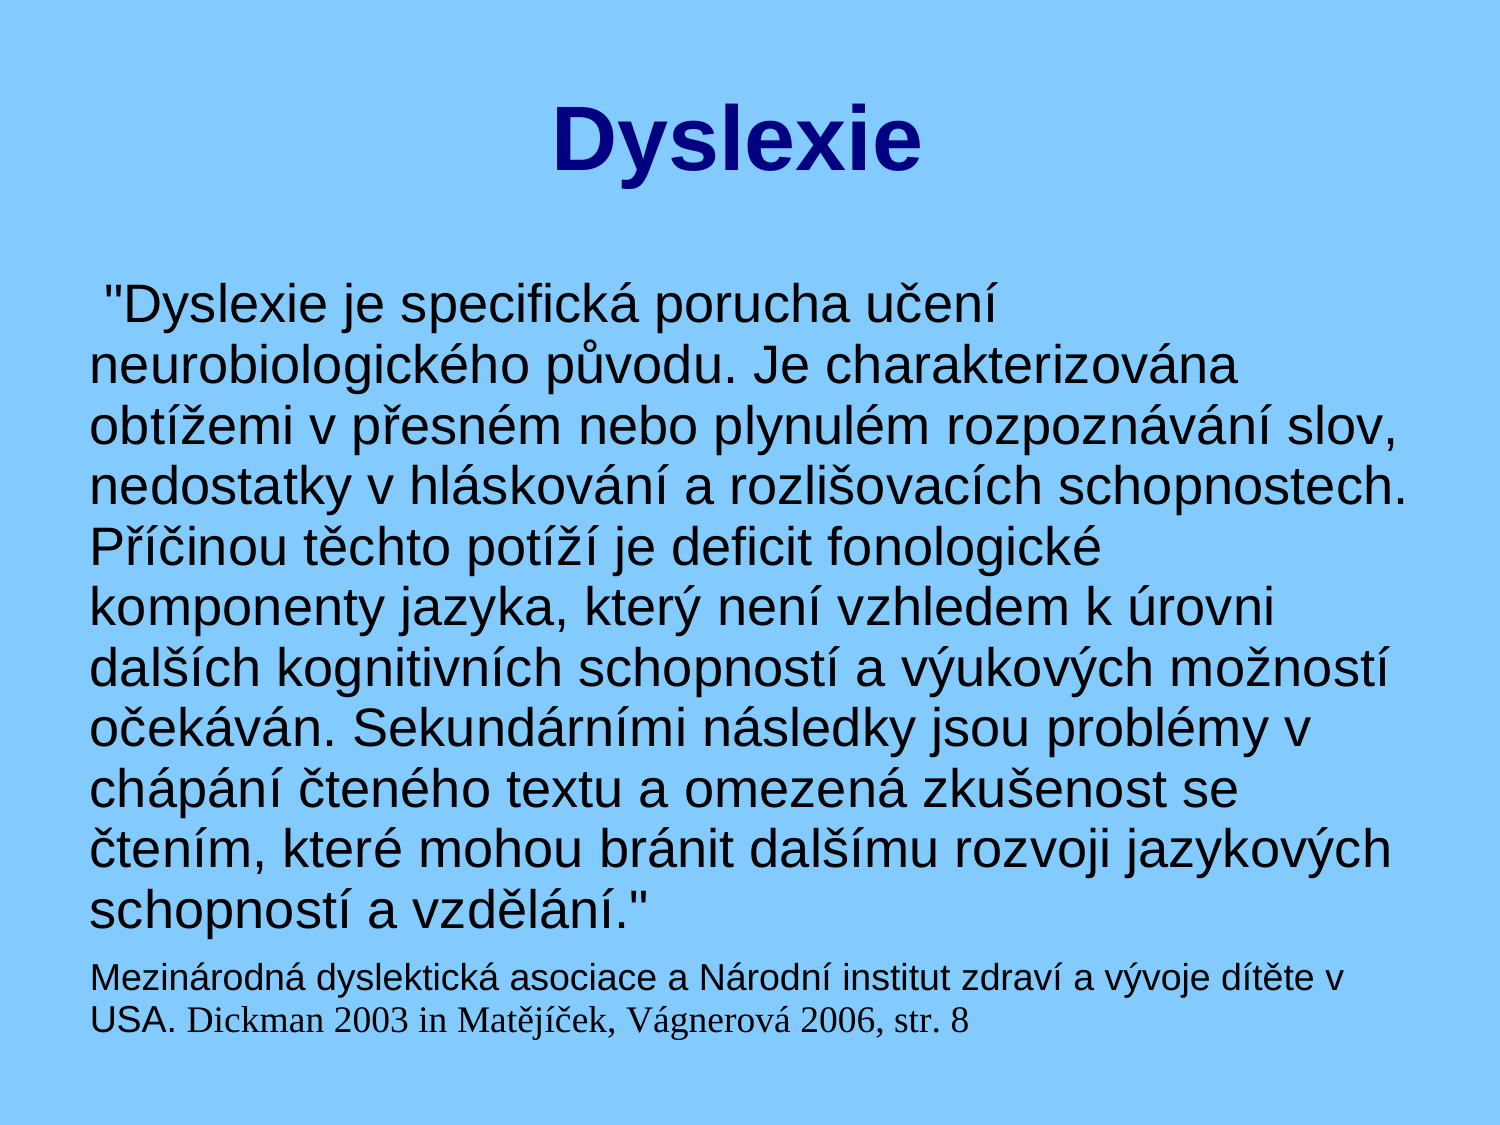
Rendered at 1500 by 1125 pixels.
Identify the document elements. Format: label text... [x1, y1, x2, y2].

title Dyslexie [75, 21, 1426, 257]
list "Dyslexie je specifická porucha učení neurobiologického původu. Je charakterizována obtížemi v přesném nebo plynulém rozpoznávání slov, nedostatky v hláskování a rozlišovacích schopnostech. Příčinou těchto potíží je deficit fonologické komponenty jazyka, který není vzhledem k úrovni dalších kognitivních schopností a výukových možností očekáván. Sekundárními následky jsou problémy v chápání čteného textu a omezená zkušenost se čtením, které mohou bránit dalšímu rozvoji jazykových schopností a vzdělání." Mezinárodná dyslektická asociace a Národní institut zdraví a vývoje dítěte v USA. Dickman 2003 in Matějíček, Vágnerová 2006, str. 8 [75, 262, 1426, 1006]
